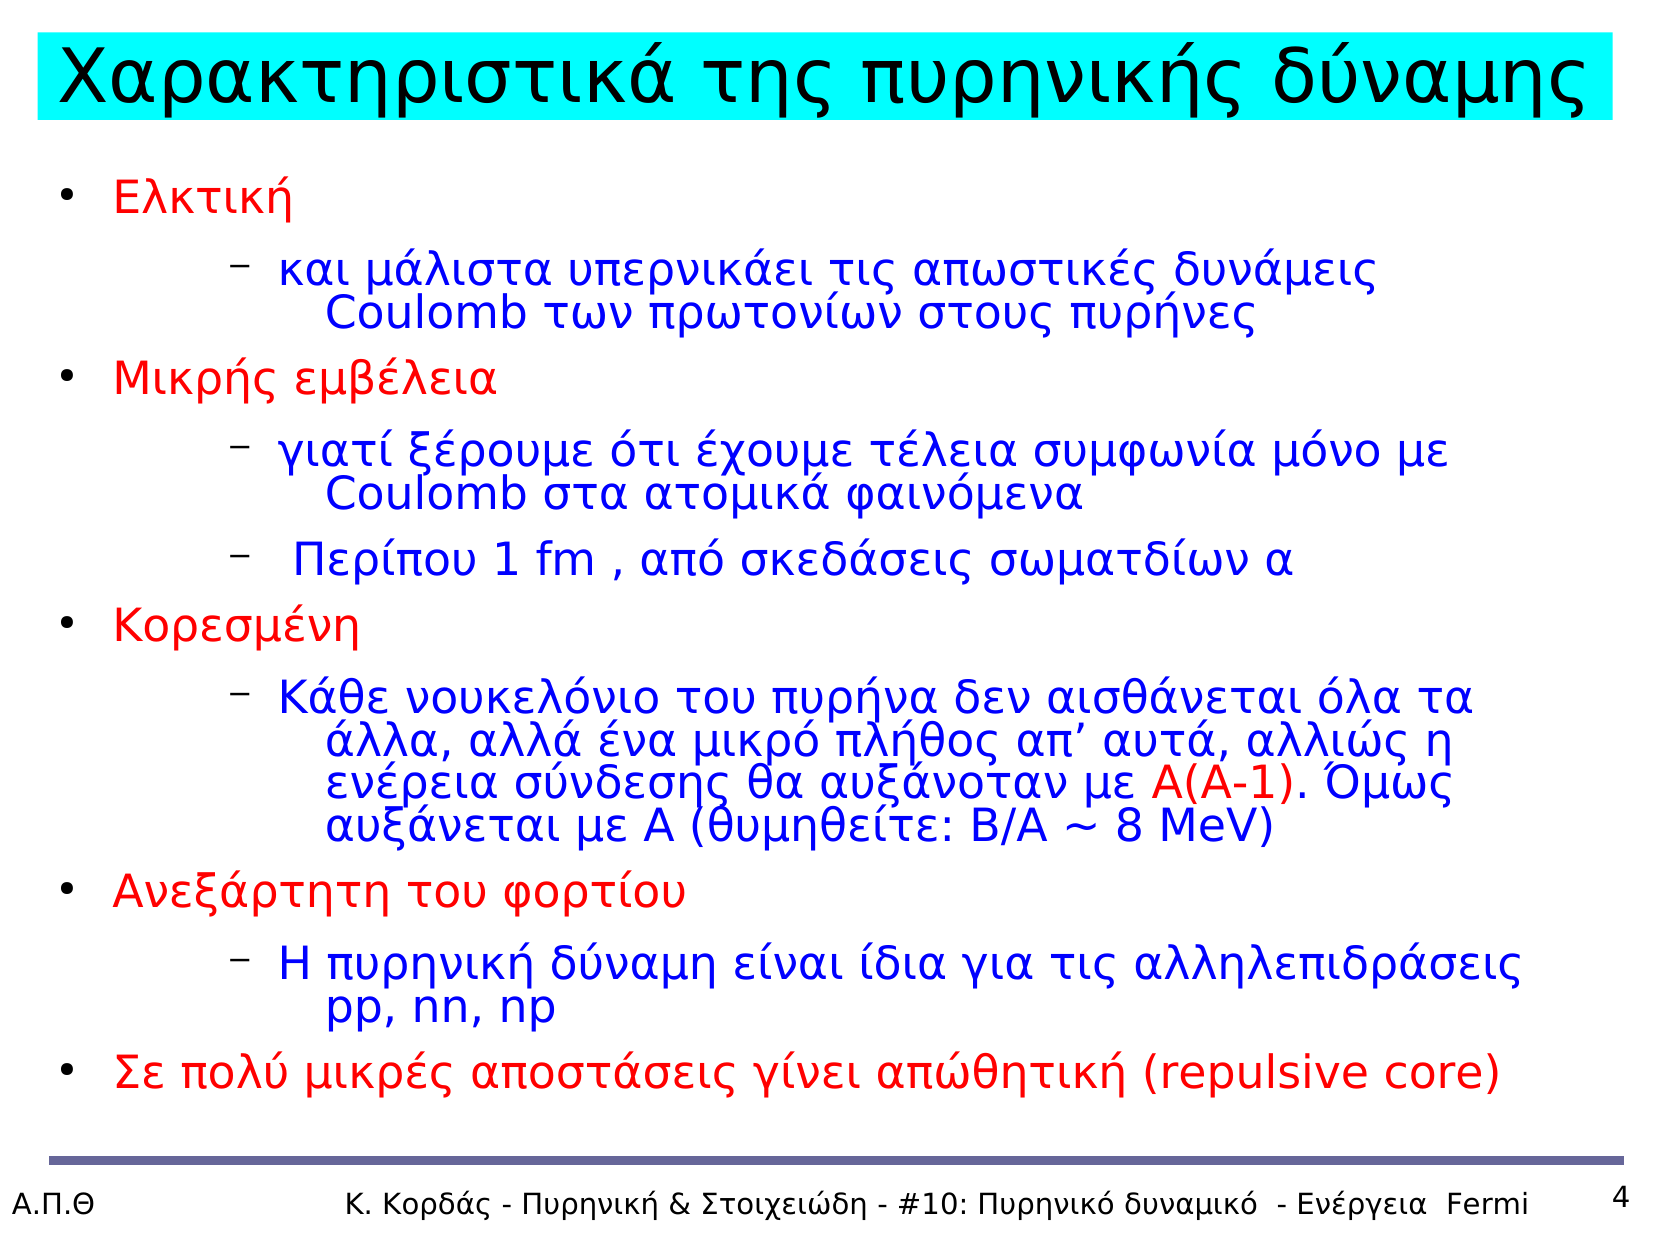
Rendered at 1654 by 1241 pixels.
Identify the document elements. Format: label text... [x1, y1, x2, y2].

title Χαρακτηριστικά της πυρηνικής δύναμης [37, 32, 1613, 120]
list Ελκτική και μάλιστα υπερνικάει τις απωστικές δυνάμεις Coulomb των πρωτονίων στους πυρήνες Μικρής εμβέλεια γιατί ξέρουμε ότι έχουμε τέλεια συμφωνία μόνο με Coulomb στα ατομικά φαινόμενα Περίπου 1 fm , από σκεδάσεις σωματδίων α Κορεσμένη Κάθε νουκελόνιο του πυρήνα δεν αισθάνεται όλα τα άλλα, αλλά ένα μικρό πλήθος απ’ αυτά, αλλιώς η ενέρεια σύνδεσης θα αυξάνοταν με Α(Α-1). Όμως αυξάνεται με Α (θυμηθείτε: B/A ~ 8 MeV) Aνεξάρτητη του φορτίου Η πυρηνική δύναμη είναι ίδια για τις αλληλεπιδράσεις pp, nn, np Σε πολύ μικρές αποστάσεις γίνει απώθητική (repulsive core) [41, 179, 1572, 1219]
